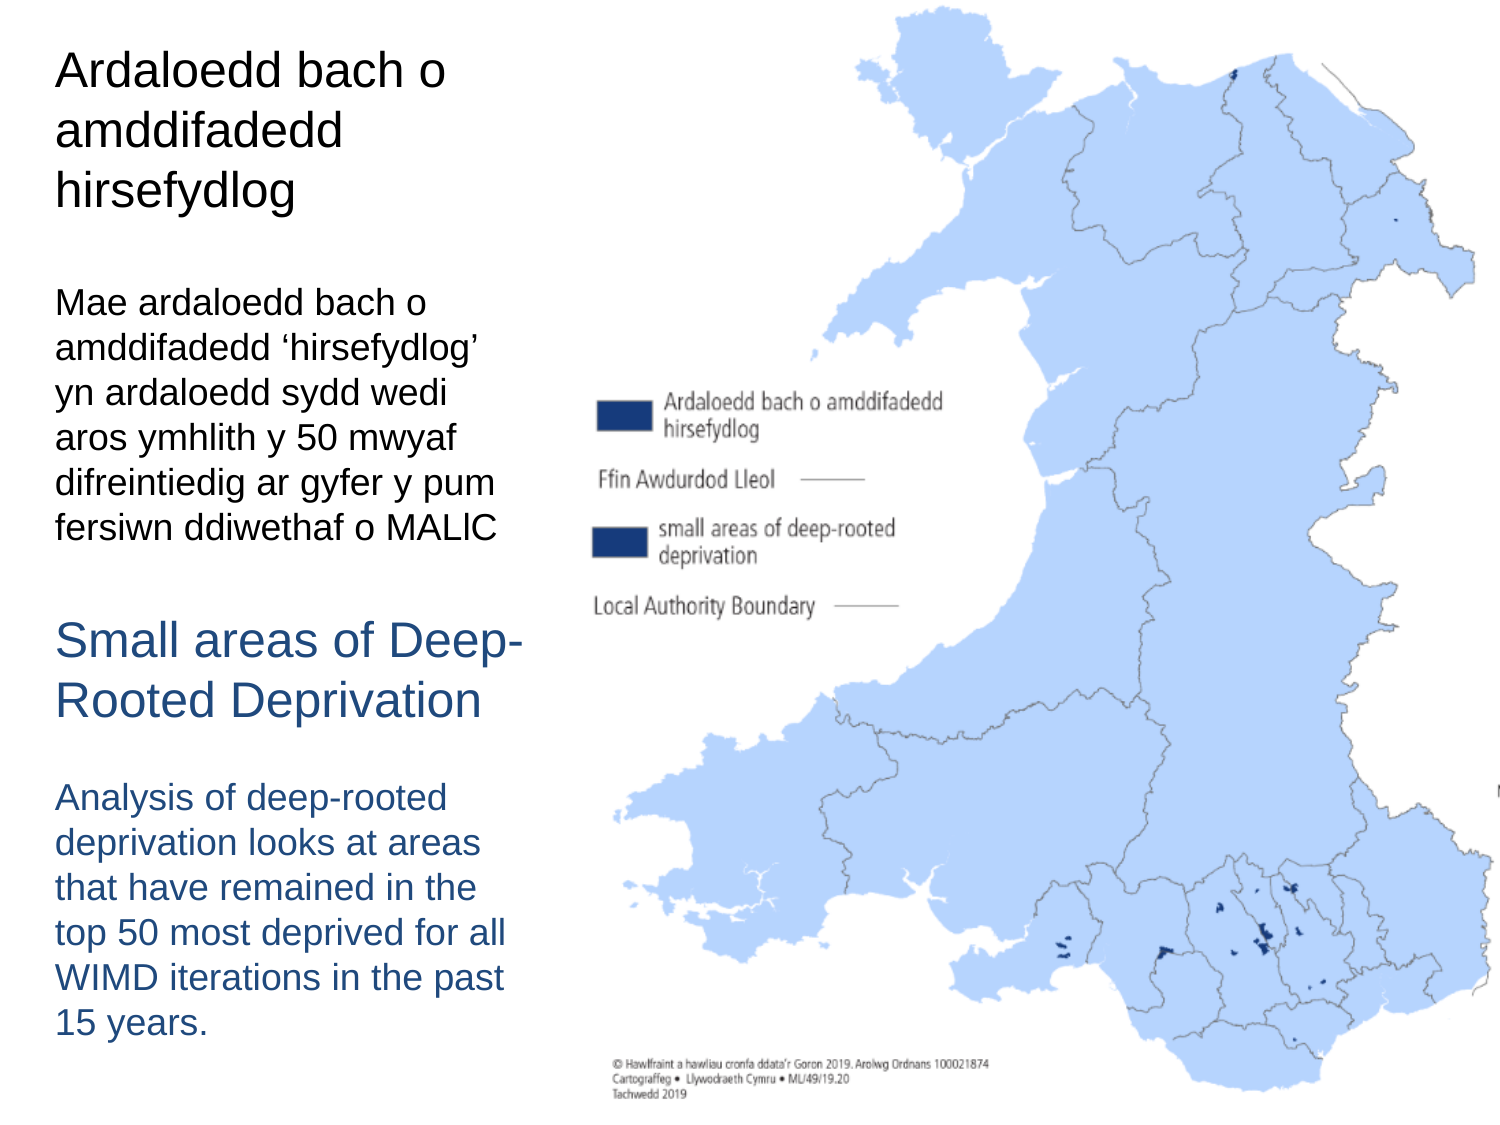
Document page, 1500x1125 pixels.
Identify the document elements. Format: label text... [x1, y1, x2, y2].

text_box Ardaloedd bach o amddifadedd hirsefydlog Mae ardaloedd bach o amddifadedd ‘hirsefydlog’ yn ardaloedd sydd wedi aros ymhlith y 50 mwyaf difreintiedig ar gyfer y pum fersiwn ddiwethaf o MALlC Small areas of Deep-Rooted Deprivation Analysis of deep-rooted deprivation looks at areas that have remained in the top 50 most deprived for all WIMD iterations in the past 15 years. [40, 30, 542, 1125]
picture [577, 0, 1500, 1125]
